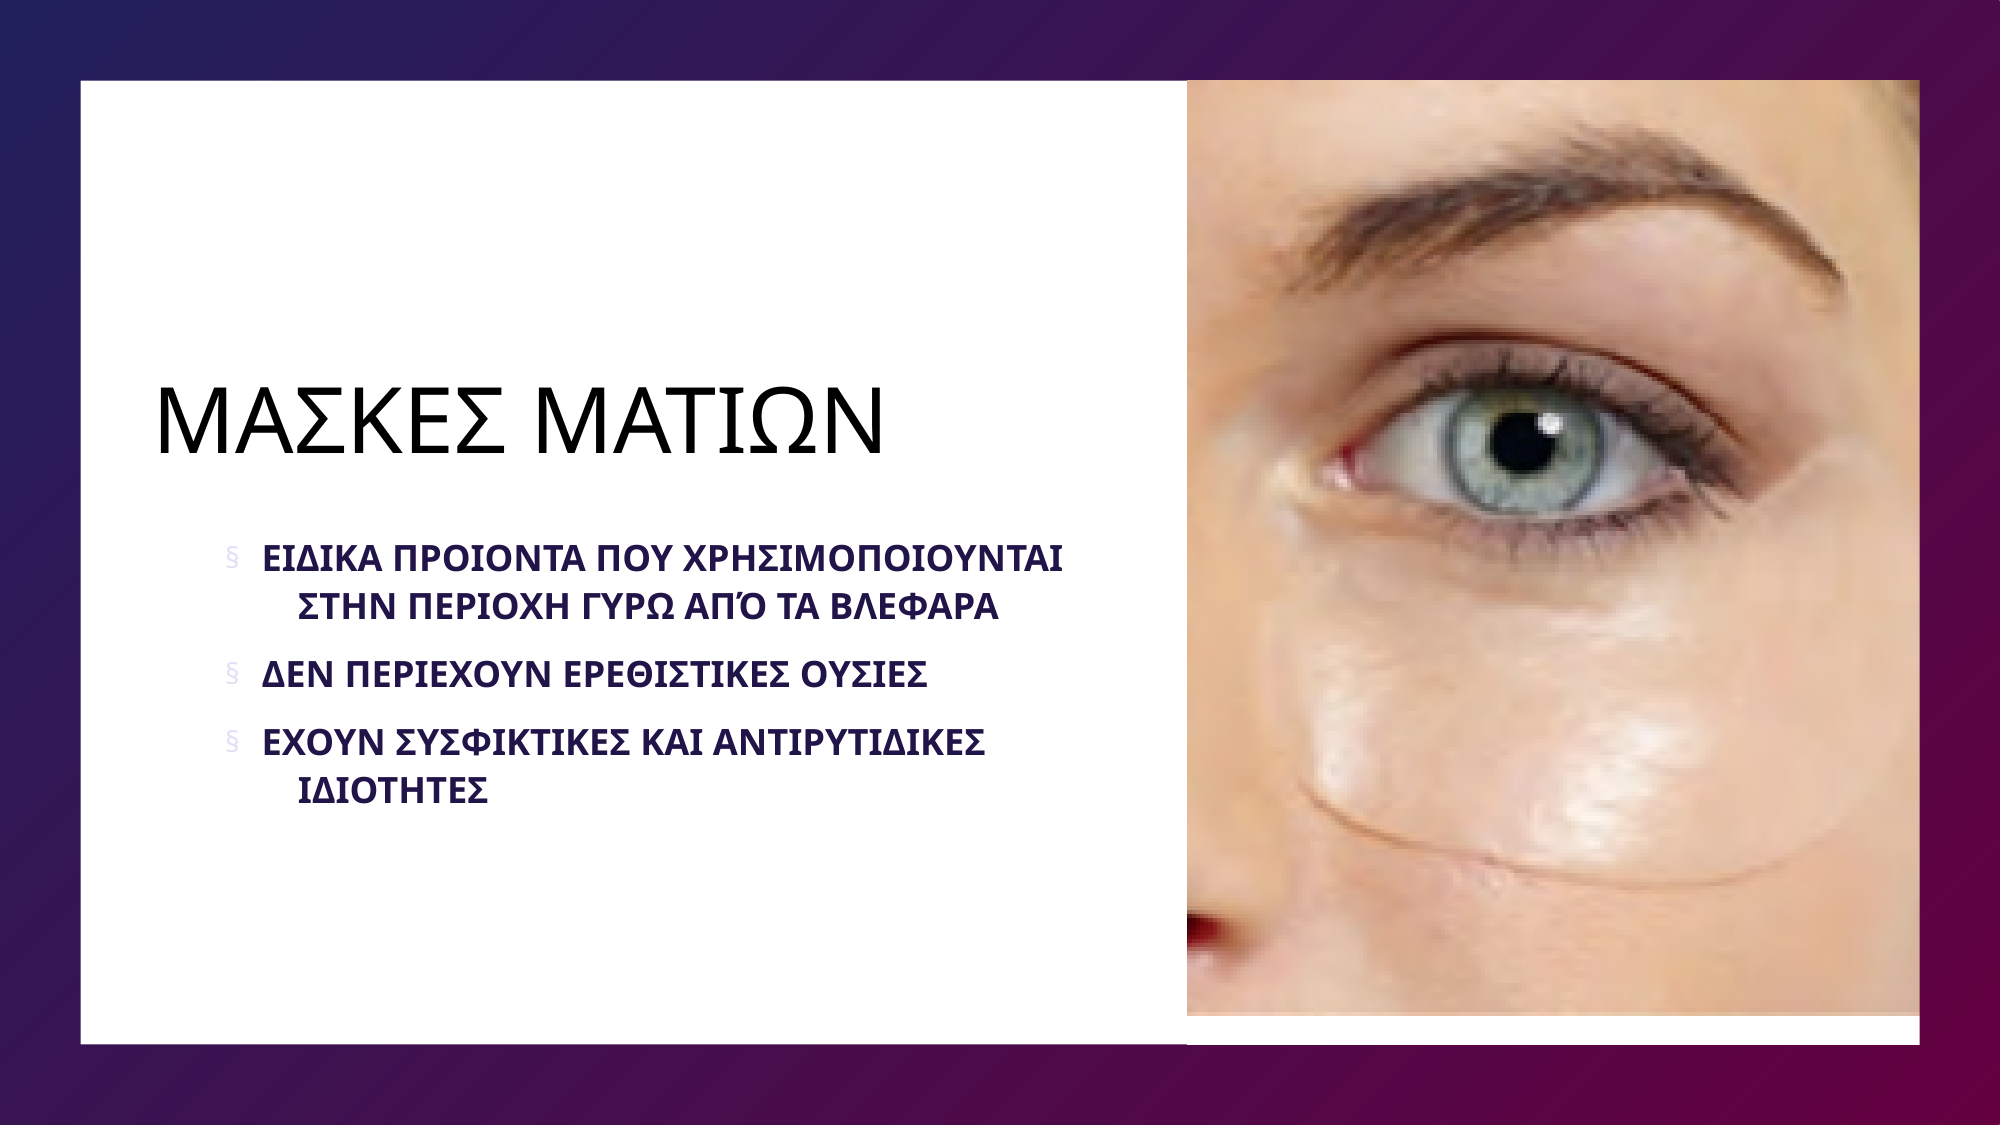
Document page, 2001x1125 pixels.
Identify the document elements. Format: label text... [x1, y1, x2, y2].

title ΜΑΣΚΕΣ ΜΑΤΙΩΝ [137, 140, 1104, 482]
list ΕΙΔΙΚΑ ΠΡΟΙΟΝΤΑ ΠΟΥ ΧΡΗΣΙΜΟΠΟΙΟΥΝΤΑΙ ΣΤΗΝ ΠΕΡΙΟΧΗ ΓΥΡΩ ΑΠΌ ΤΑ ΒΛΕΦΑΡΑ ΔΕΝ ΠΕΡΙΕΧΟΥΝ ΕΡΕΘΙΣΤΙΚΕΣ ΟΥΣΙΕΣ ΕΧΟΥΝ ΣΥΣΦΙΚΤΙΚΕΣ ΚΑΙ ΑΝΤΙΡΥΤΙΔΙΚΕΣ ΙΔΙΟΤΗΤΕΣ [137, 523, 1104, 824]
text_box [0, 0, 2000, 1125]
picture [1187, 80, 1920, 1045]
